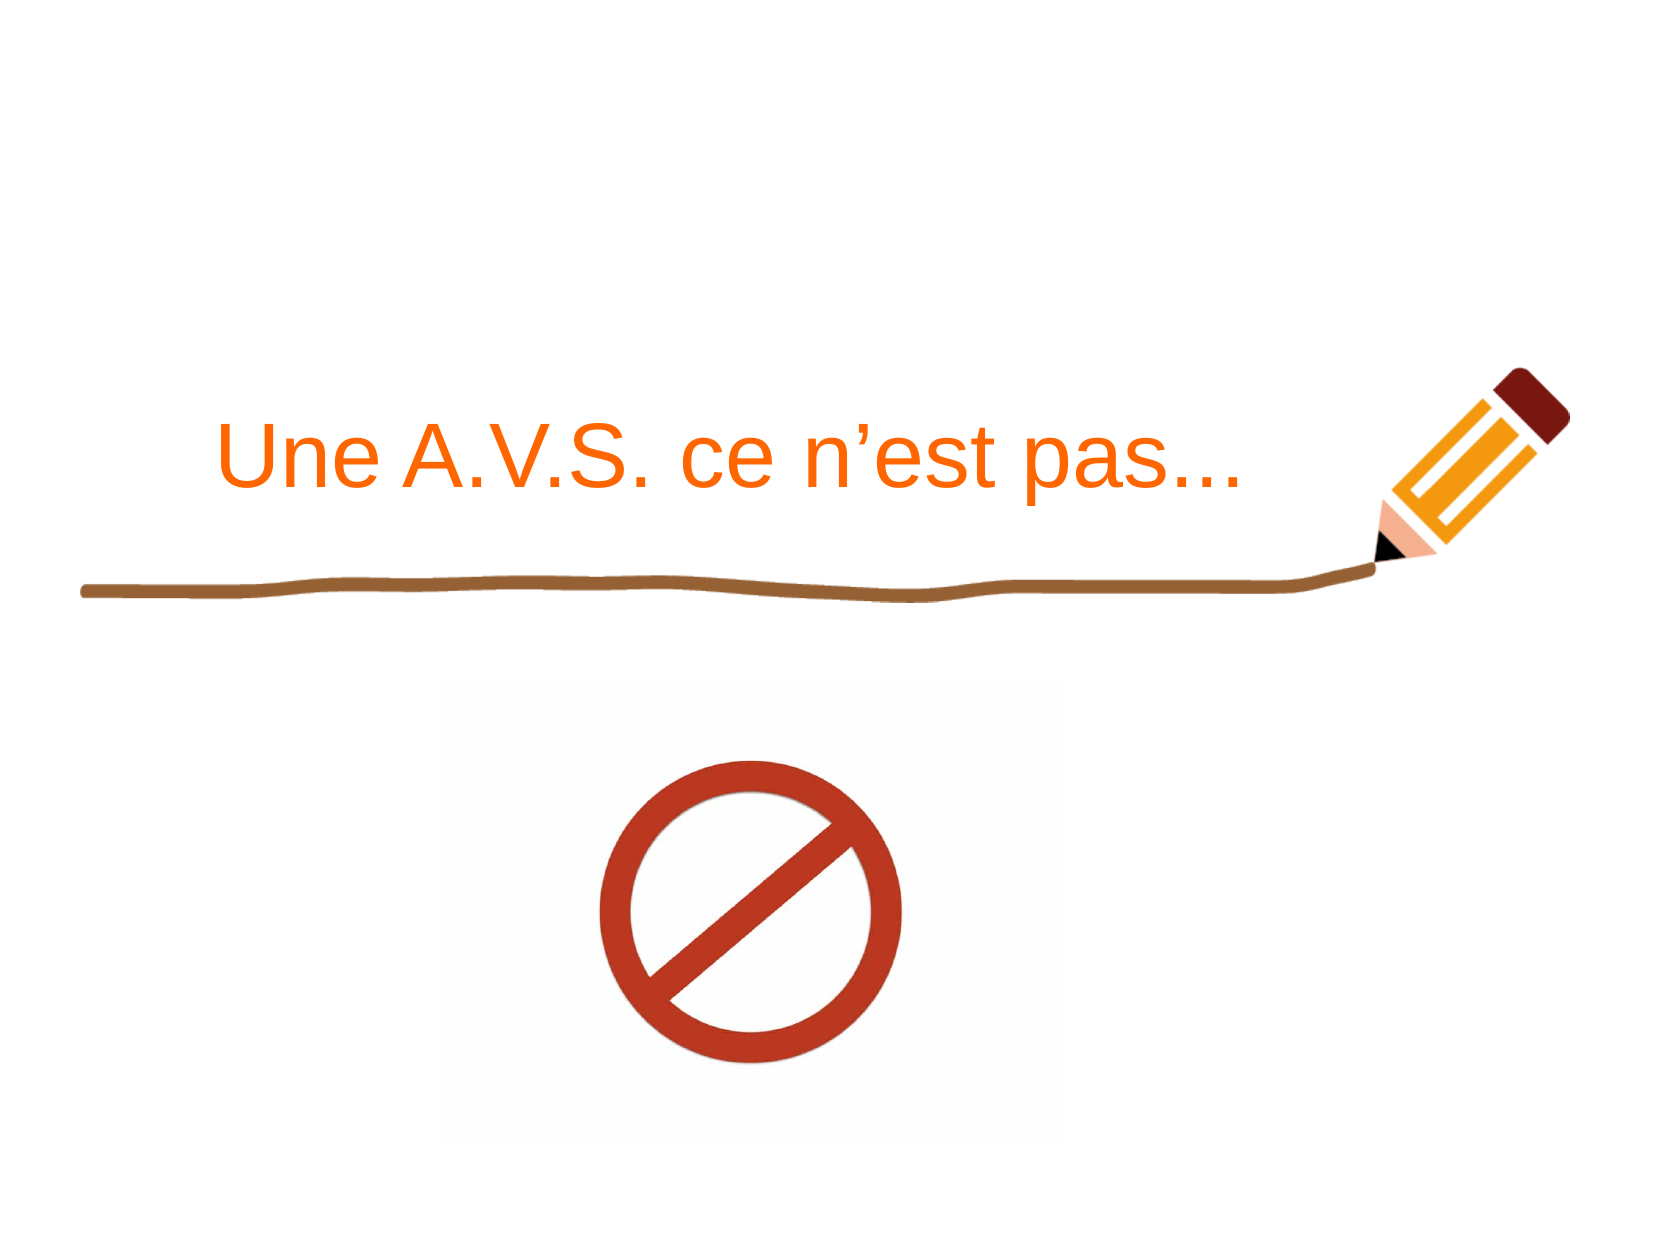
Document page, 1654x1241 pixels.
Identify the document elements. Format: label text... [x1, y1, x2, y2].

picture [438, 677, 1063, 1146]
title Une A.V.S. ce n’est pas... [82, 352, 1379, 560]
picture [80, 367, 1570, 603]
